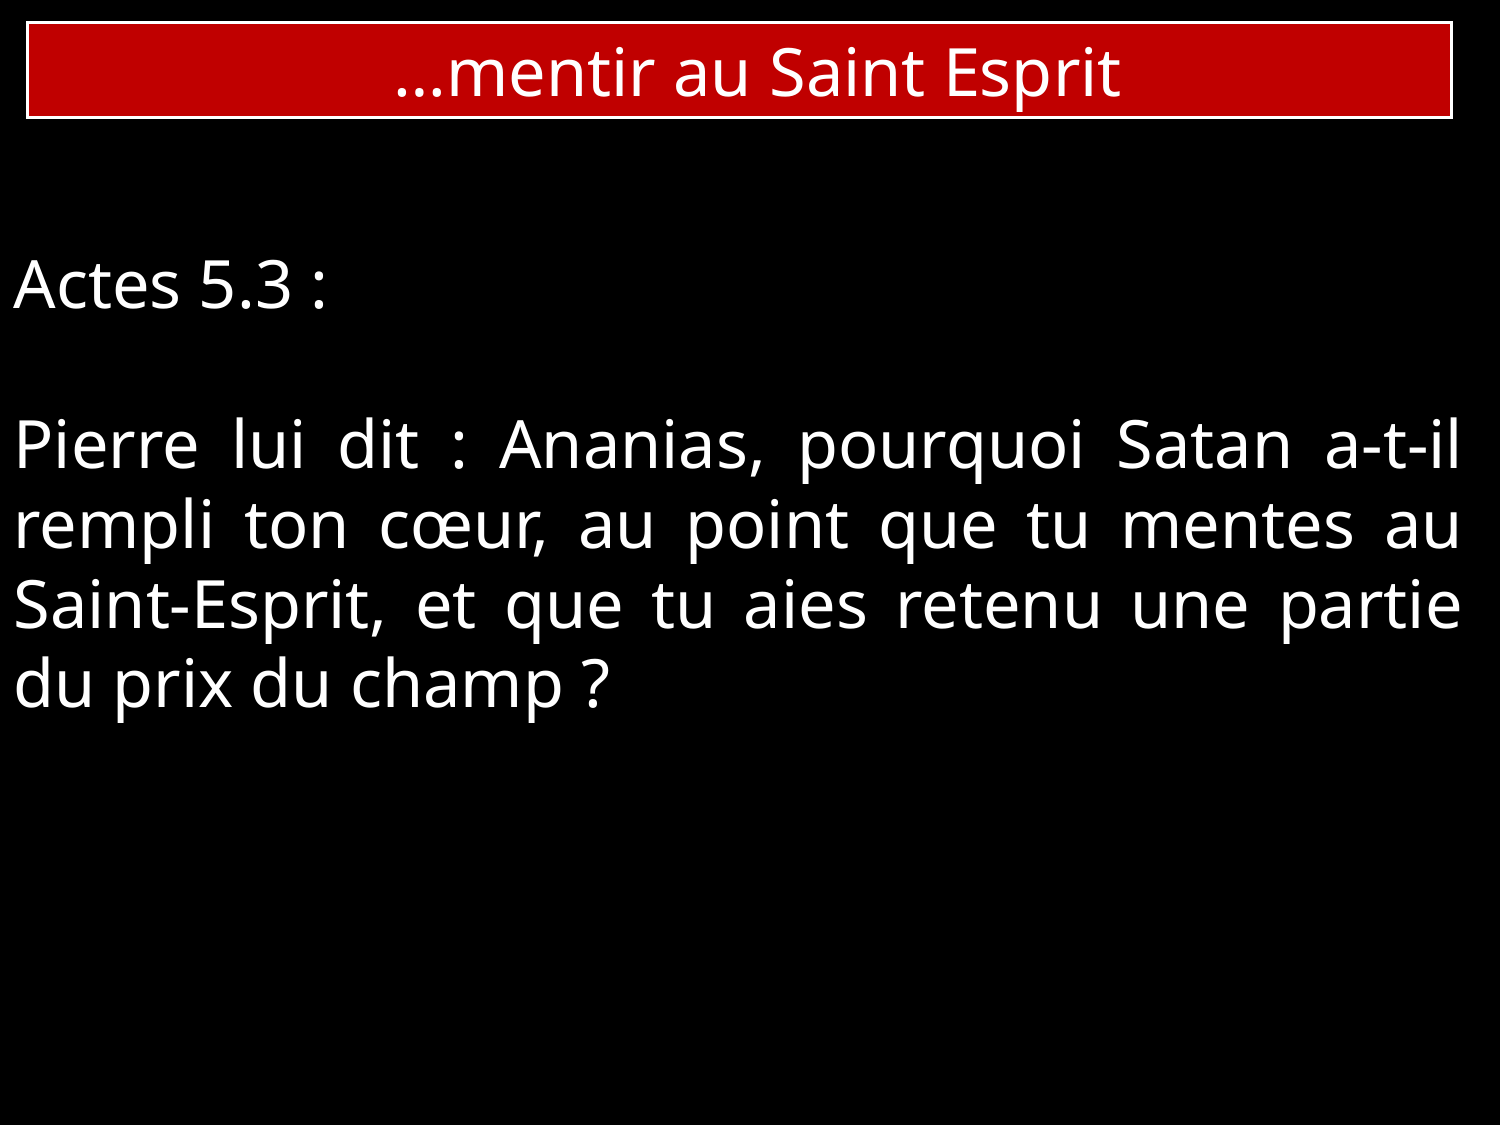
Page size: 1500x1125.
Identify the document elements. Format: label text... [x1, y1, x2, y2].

text_box …mentir au Saint Esprit [27, 22, 1452, 118]
text_box Actes 5.3 : Pierre lui dit : Ananias, pourquoi Satan a-t-il rempli ton cœur, au point que tu mentes au Saint-Esprit, et que tu aies retenu une partie du prix du champ ? [0, 234, 1480, 729]
